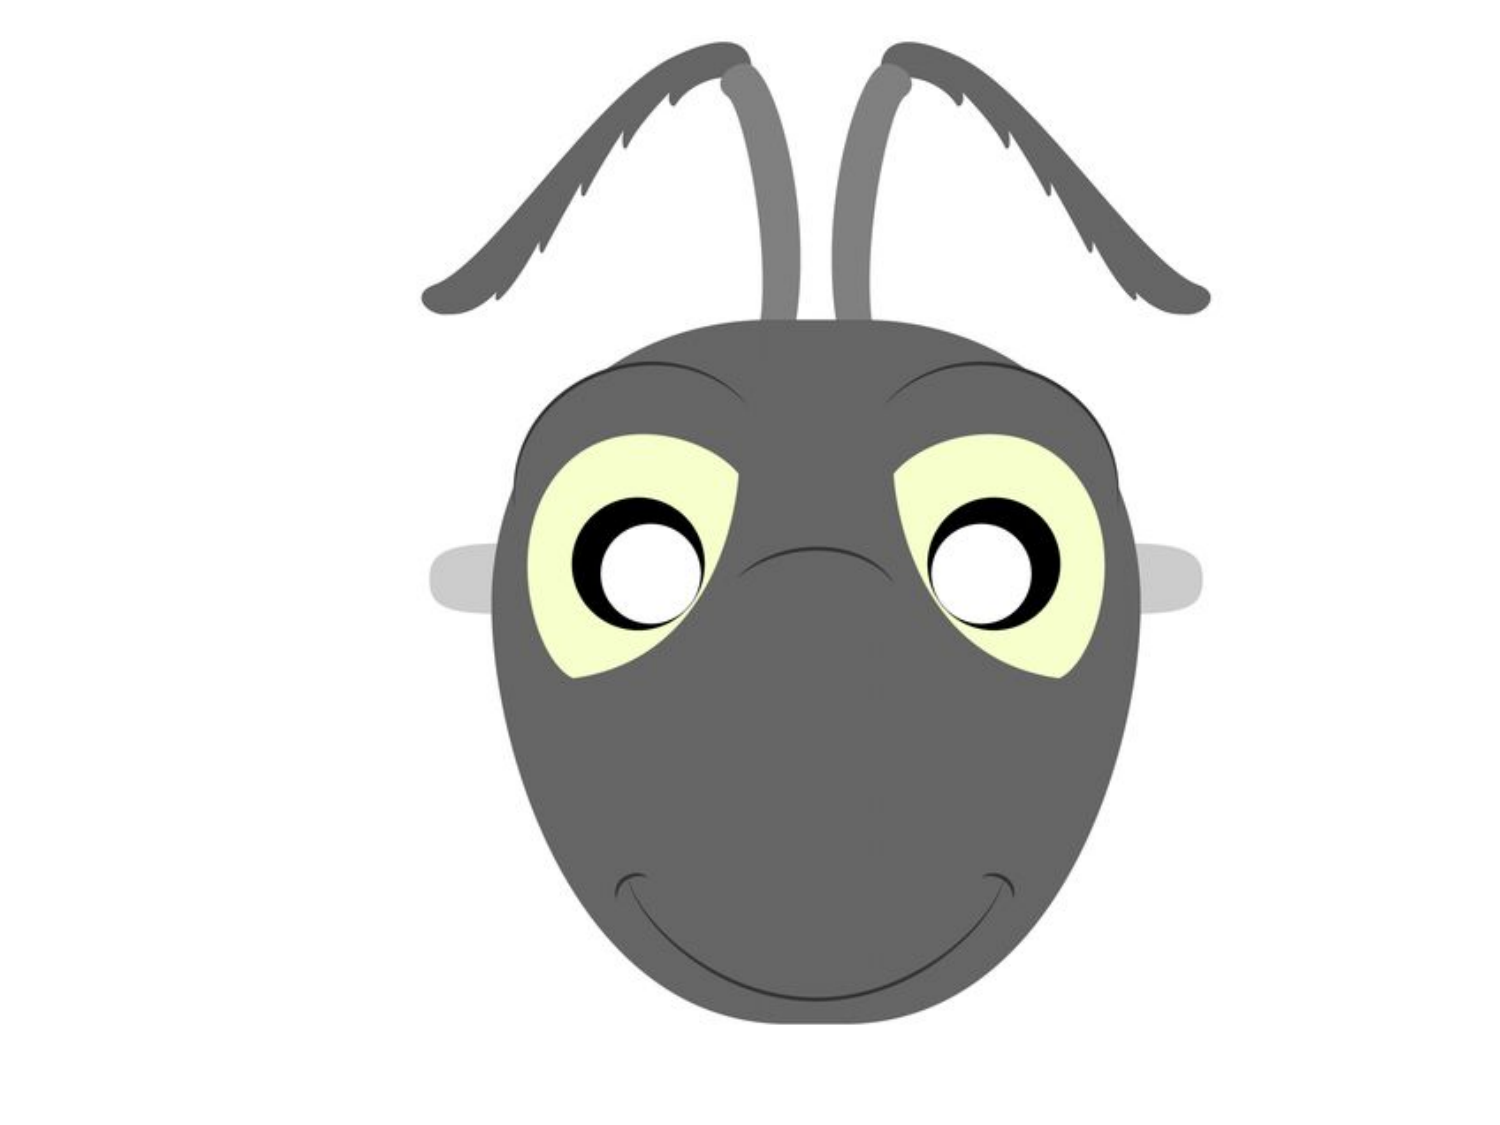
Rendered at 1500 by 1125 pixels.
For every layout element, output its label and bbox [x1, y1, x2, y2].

picture [318, 35, 1315, 1032]
